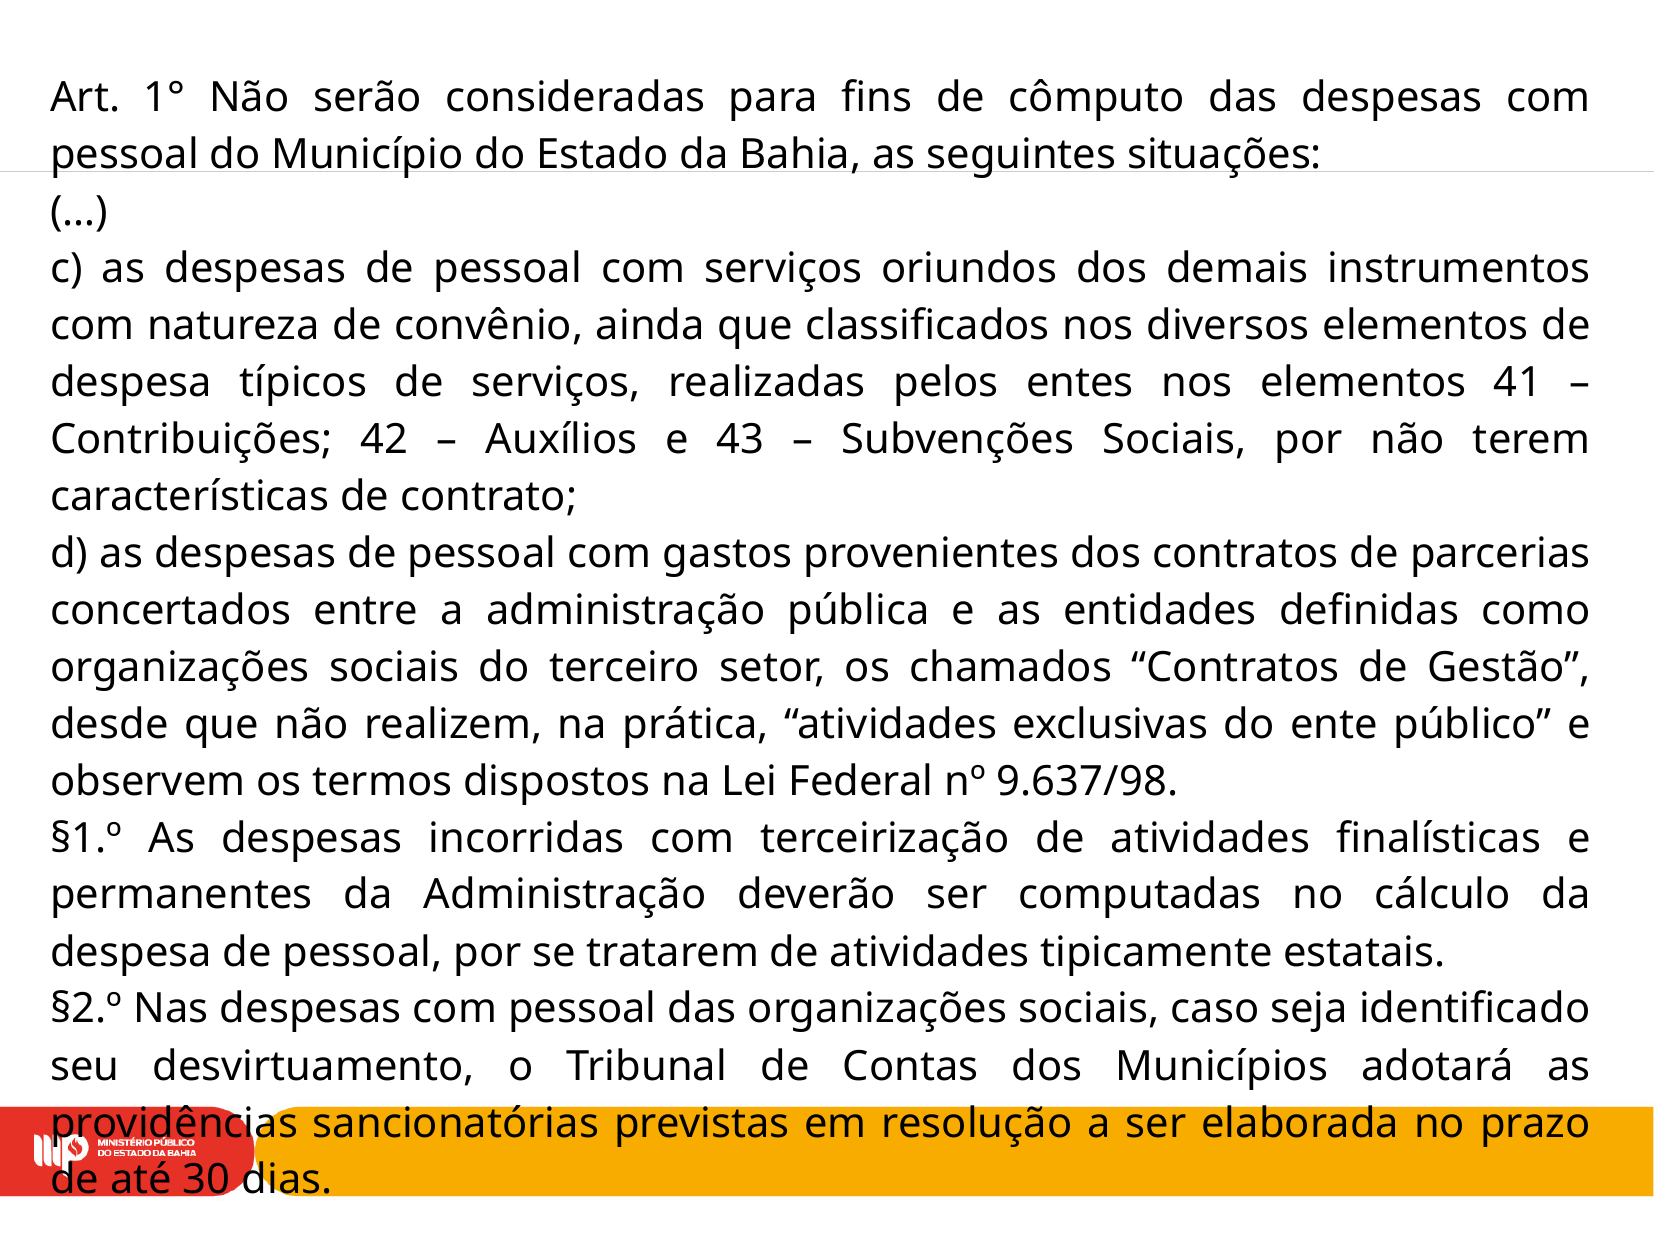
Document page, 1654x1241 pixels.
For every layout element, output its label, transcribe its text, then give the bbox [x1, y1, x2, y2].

picture [1332, 1126, 1342, 1134]
picture [154, 1125, 166, 1134]
picture [1356, 1125, 1368, 1134]
picture [1093, 1126, 1103, 1134]
picture [1571, 1125, 1584, 1134]
picture [561, 1126, 571, 1134]
picture [621, 1125, 634, 1134]
picture [469, 1126, 479, 1134]
picture [1241, 1126, 1251, 1134]
picture [947, 1125, 960, 1134]
picture [687, 1125, 692, 1134]
picture [338, 1126, 348, 1134]
picture [0, 1101, 1654, 1241]
picture [1029, 1126, 1039, 1134]
picture [260, 1126, 270, 1134]
picture [1290, 1125, 1303, 1134]
picture [57, 1125, 70, 1134]
picture [752, 1126, 762, 1134]
picture [1487, 1125, 1500, 1134]
picture [1528, 1126, 1538, 1134]
text_box Art. 1° Não serão consideradas para fins de cômputo das despesas com pessoal do Município do Estado da Bahia, as seguintes situações: (…) c) as despesas de pessoal com serviços oriundos dos demais instrumentos com natureza de convênio, ainda que classificados nos diversos elementos de despesa típicos de serviços, realizadas pelos entes nos elementos 41 – Contribuições; 42 – Auxílios e 43 – Subvenções Sociais, por não terem características de contrato; d) as despesas de pessoal com gastos provenientes dos contratos de parcerias concertados entre a administração pública e as entidades definidas como organizações sociais do terceiro setor, os chamados “Contratos de Gestão”, desde que não realizem, na prática, “atividades exclusivas do ente público” e observem os termos dispostos na Lei Federal nº 9.637/98. §1.º As despesas incorridas com terceirização de atividades finalísticas e permanentes da Administração deverão ser computadas no cálculo da despesa de pessoal, por se tratarem de atividades tipicamente estatais. §2.º Nas despesas com pessoal das organizações sociais, caso seja identificado seu desvirtuamento, o Tribunal de Contas dos Municípios adotará as providências sancionatórias previstas em resolução a ser elaborada no prazo de até 30 dias. [35, 59, 1607, 1125]
picture [124, 1125, 129, 1134]
picture [1266, 1125, 1279, 1134]
picture [984, 1125, 996, 1134]
picture [1445, 1125, 1458, 1134]
picture [1053, 1125, 1066, 1134]
picture [1381, 1126, 1391, 1134]
picture [98, 1125, 111, 1134]
picture [418, 1125, 431, 1134]
picture [508, 1125, 521, 1134]
